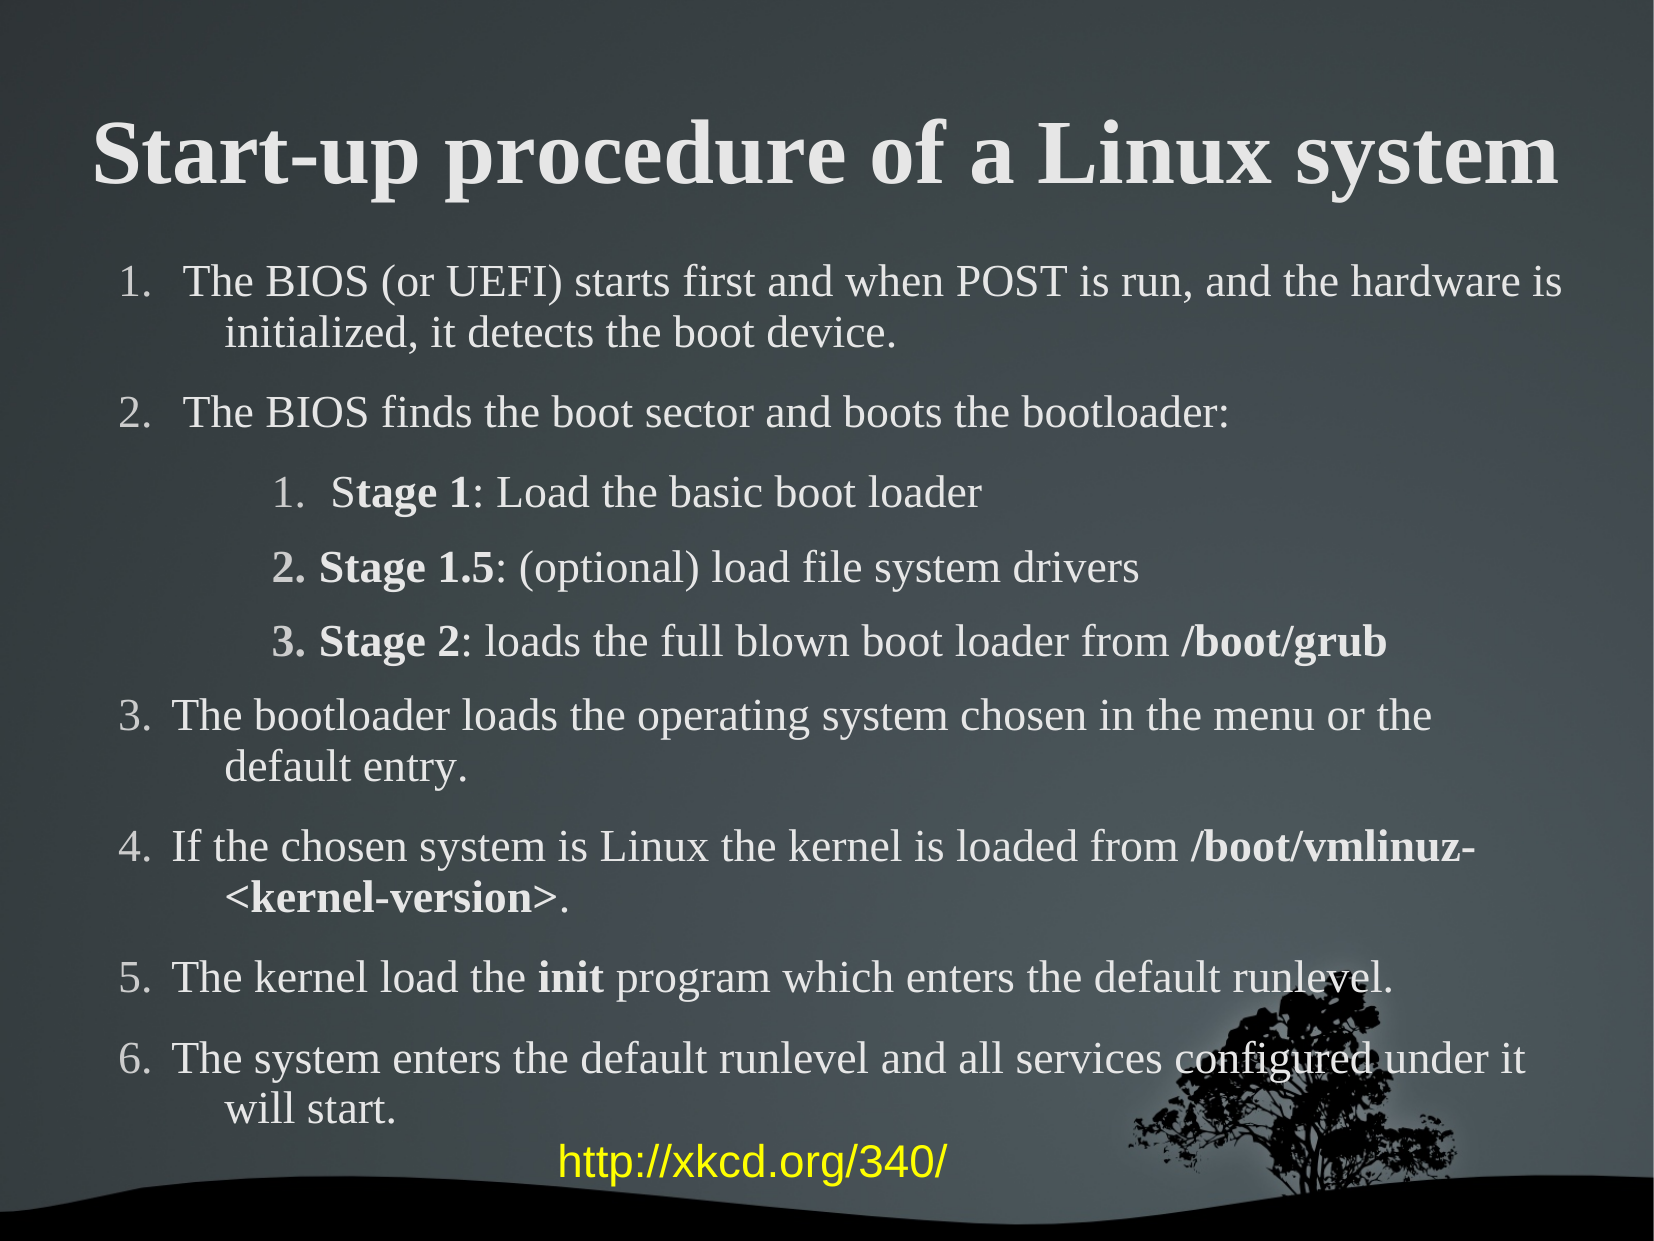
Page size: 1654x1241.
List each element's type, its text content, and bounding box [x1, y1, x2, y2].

list The BIOS (or UEFI) starts first and when POST is run, and the hardware is initialized, it detects the boot device. The BIOS finds the boot sector and boots the bootloader: Stage 1: Load the basic boot loader Stage 1.5: (optional) load file system drivers Stage 2: loads the full blown boot loader from ​/boot/grub The bootloader loads the operating system chosen in the menu or the default entry. If the chosen system is Linux the kernel is loaded from /boot/vmlinuz-<kernel-version>. The kernel load the init program which enters the default runlevel. The system enters the default runlevel and all services configured under it will start. [82, 255, 1571, 1173]
text_box http://xkcd.org/340/ [542, 1128, 1024, 1230]
picture [0, 0, 1654, 1241]
title Start-up procedure of a Linux system [82, 33, 1571, 255]
